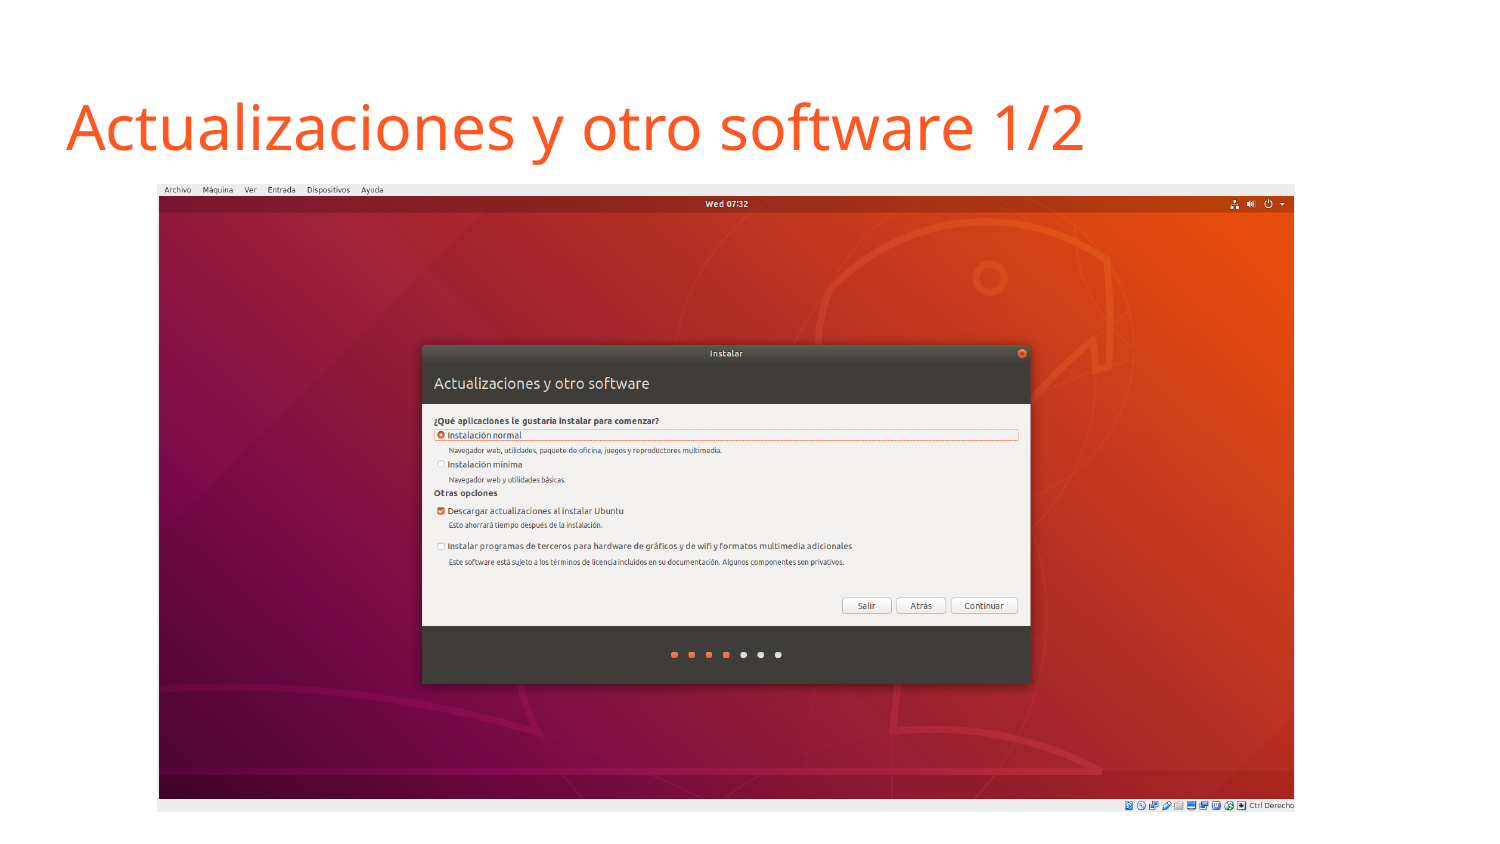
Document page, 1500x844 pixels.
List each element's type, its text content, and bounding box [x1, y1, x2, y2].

picture [157, 184, 1295, 812]
title Actualizaciones y otro software 1/2 [51, 72, 1449, 167]
